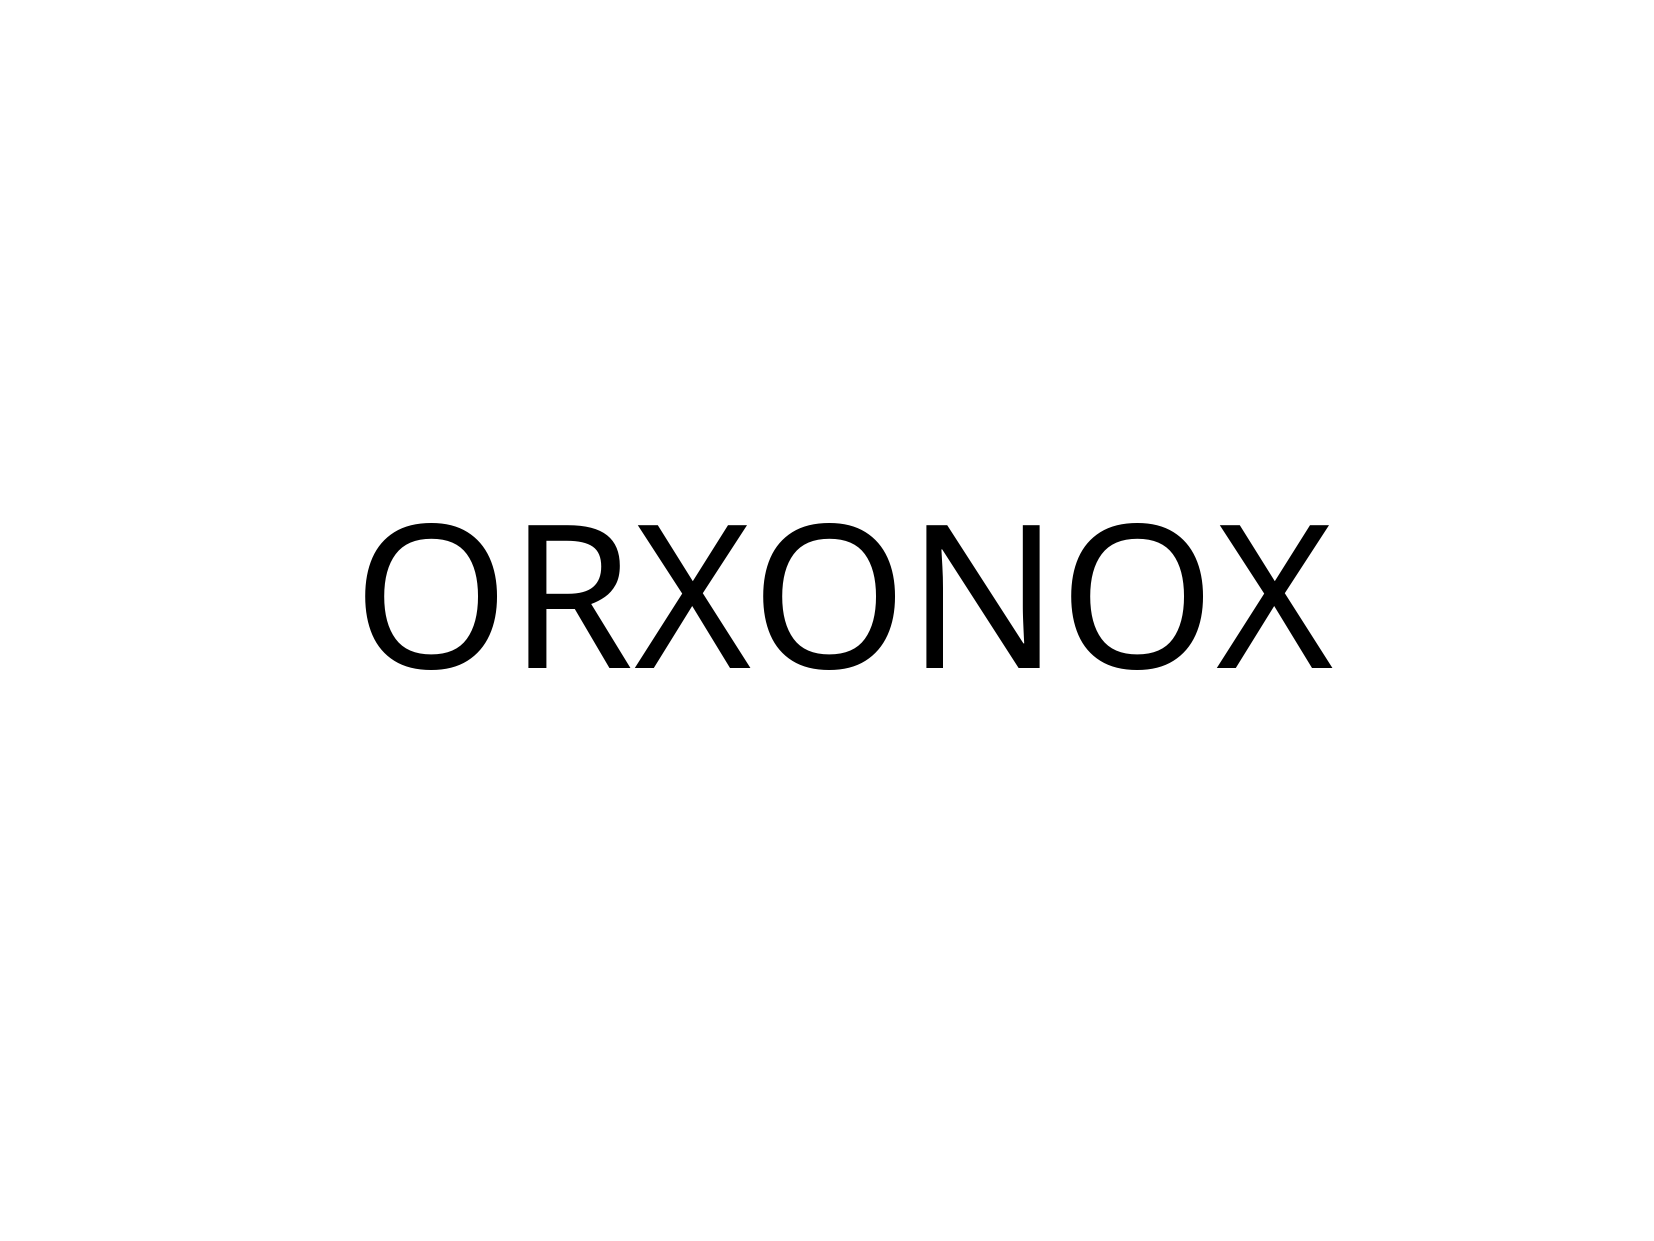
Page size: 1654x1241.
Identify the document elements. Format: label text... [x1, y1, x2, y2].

text_box ORXONOX [262, 450, 1425, 733]
